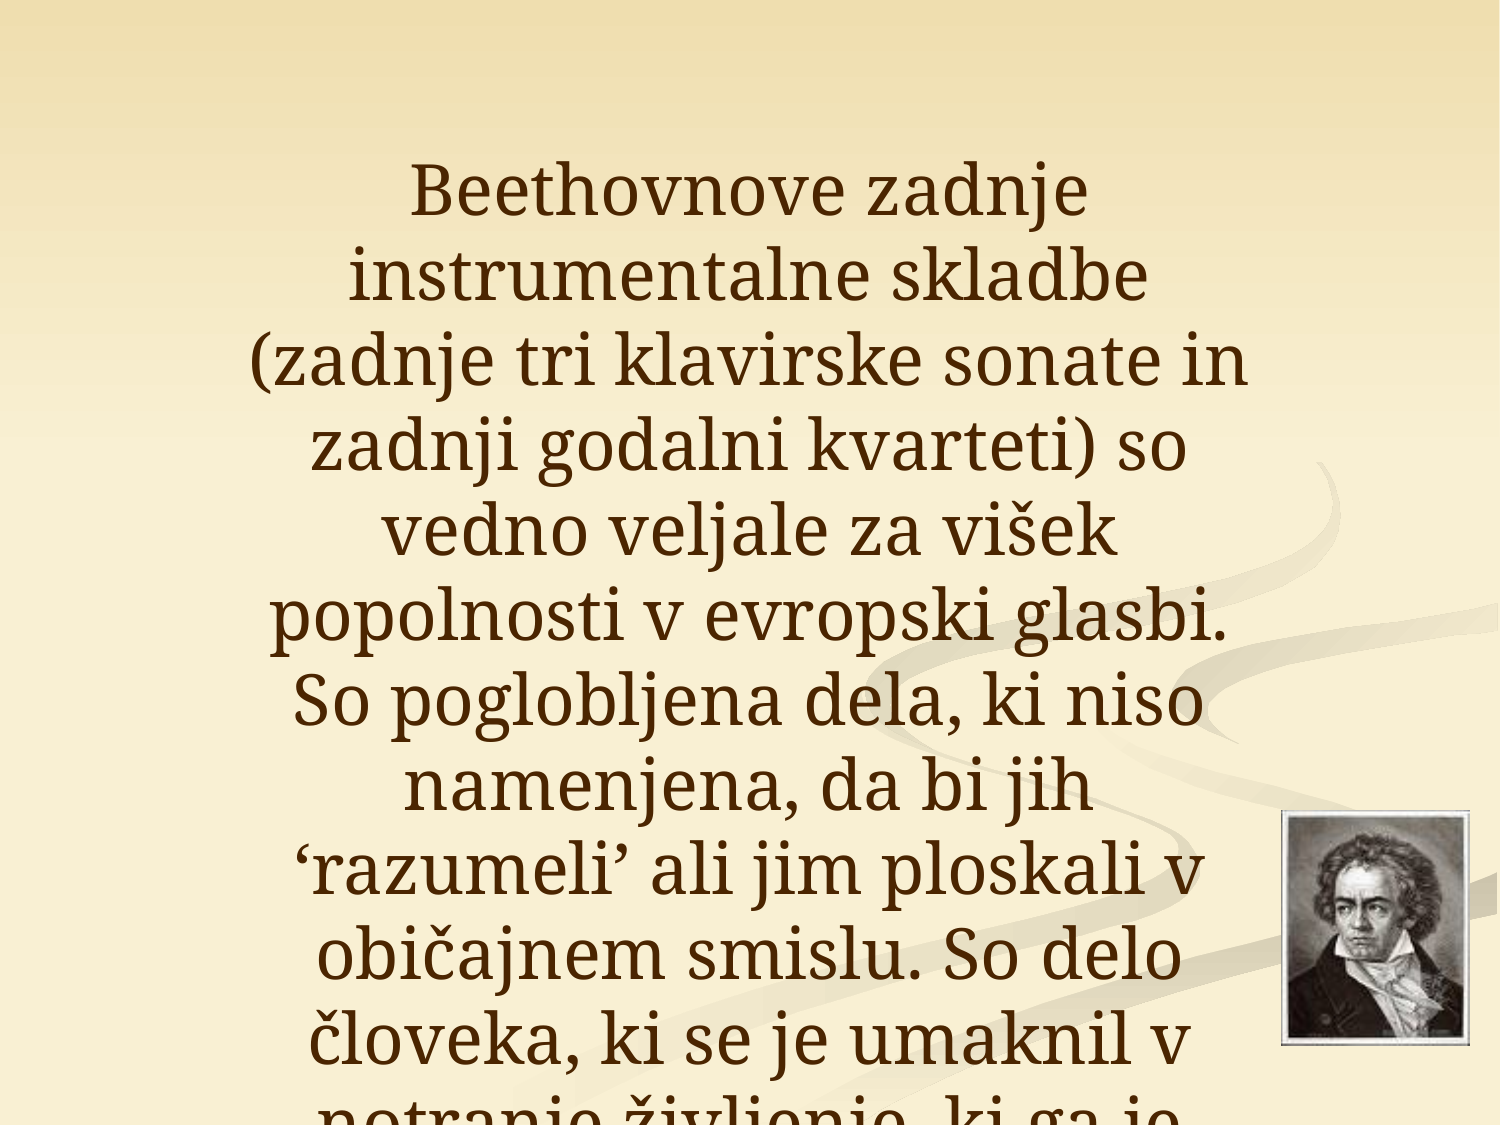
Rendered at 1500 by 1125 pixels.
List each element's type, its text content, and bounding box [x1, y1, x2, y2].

picture [1281, 810, 1470, 1046]
subtitle Beethovnove zadnje instrumentalne skladbe (zadnje tri klavirske sonate in zadnji godalni kvarteti) so vedno veljale za višek popolnosti v evropski glasbi. So poglobljena dela, ki niso namenjena, da bi jih ‘razumeli’ ali jim ploskali v običajnem smislu. So delo človeka, ki se je umaknil v notranje življenje, ki ga je lahko izrazil le s čisto umetnostjo. [225, 137, 1275, 977]
